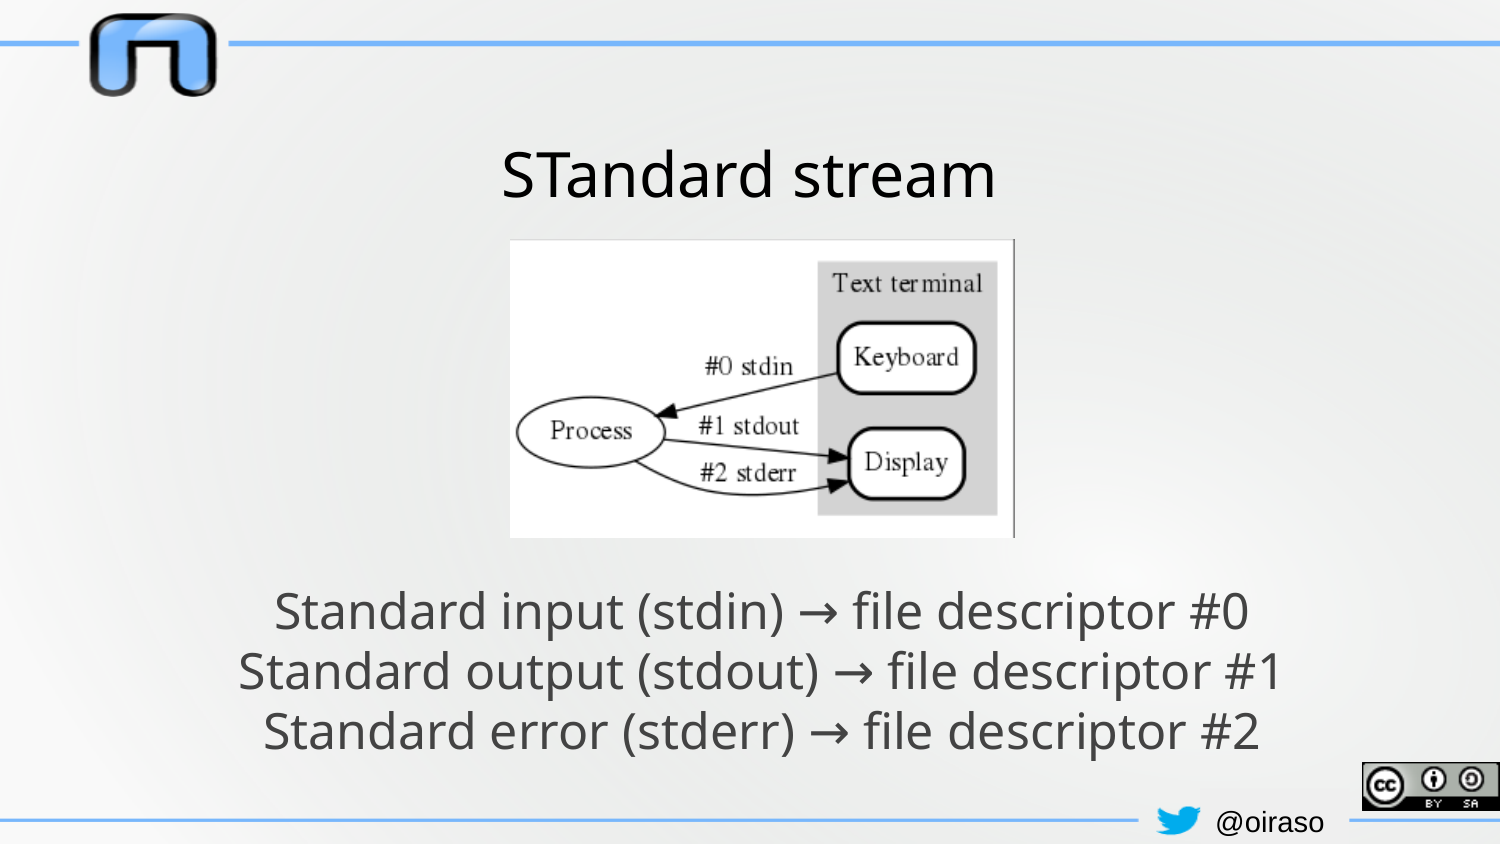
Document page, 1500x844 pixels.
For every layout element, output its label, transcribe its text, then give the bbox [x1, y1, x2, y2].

text_box @oirasor [1200, 788, 1350, 844]
picture [0, 0, 1500, 844]
subtitle Standard input (stdin) → file descriptor #0 Standard output (stdout) → file descriptor #1 Standard error (stderr) → file descriptor #2 [125, 564, 1400, 767]
title STandard stream [112, 116, 1388, 225]
